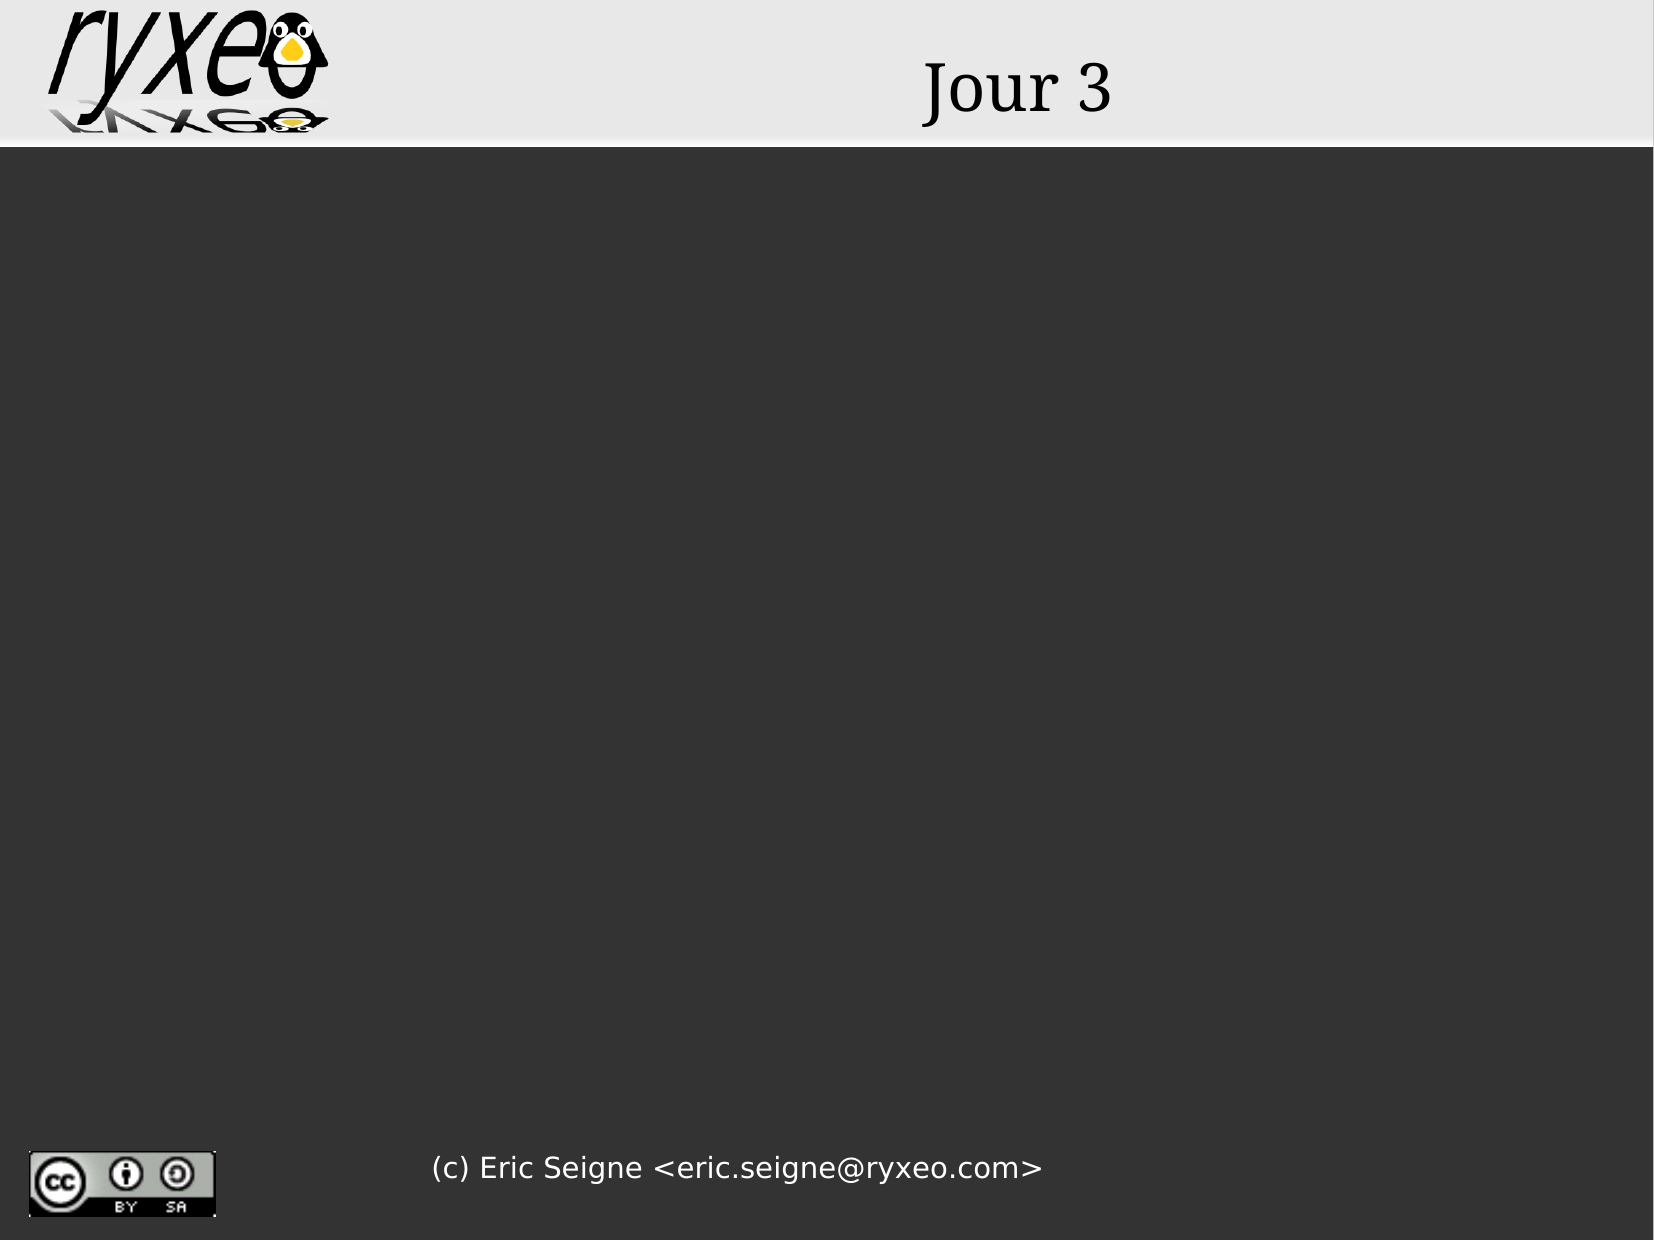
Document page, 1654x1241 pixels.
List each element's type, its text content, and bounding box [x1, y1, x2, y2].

picture [0, 0, 1654, 147]
picture [29, 1151, 216, 1217]
title Jour 3 [442, 29, 1595, 142]
